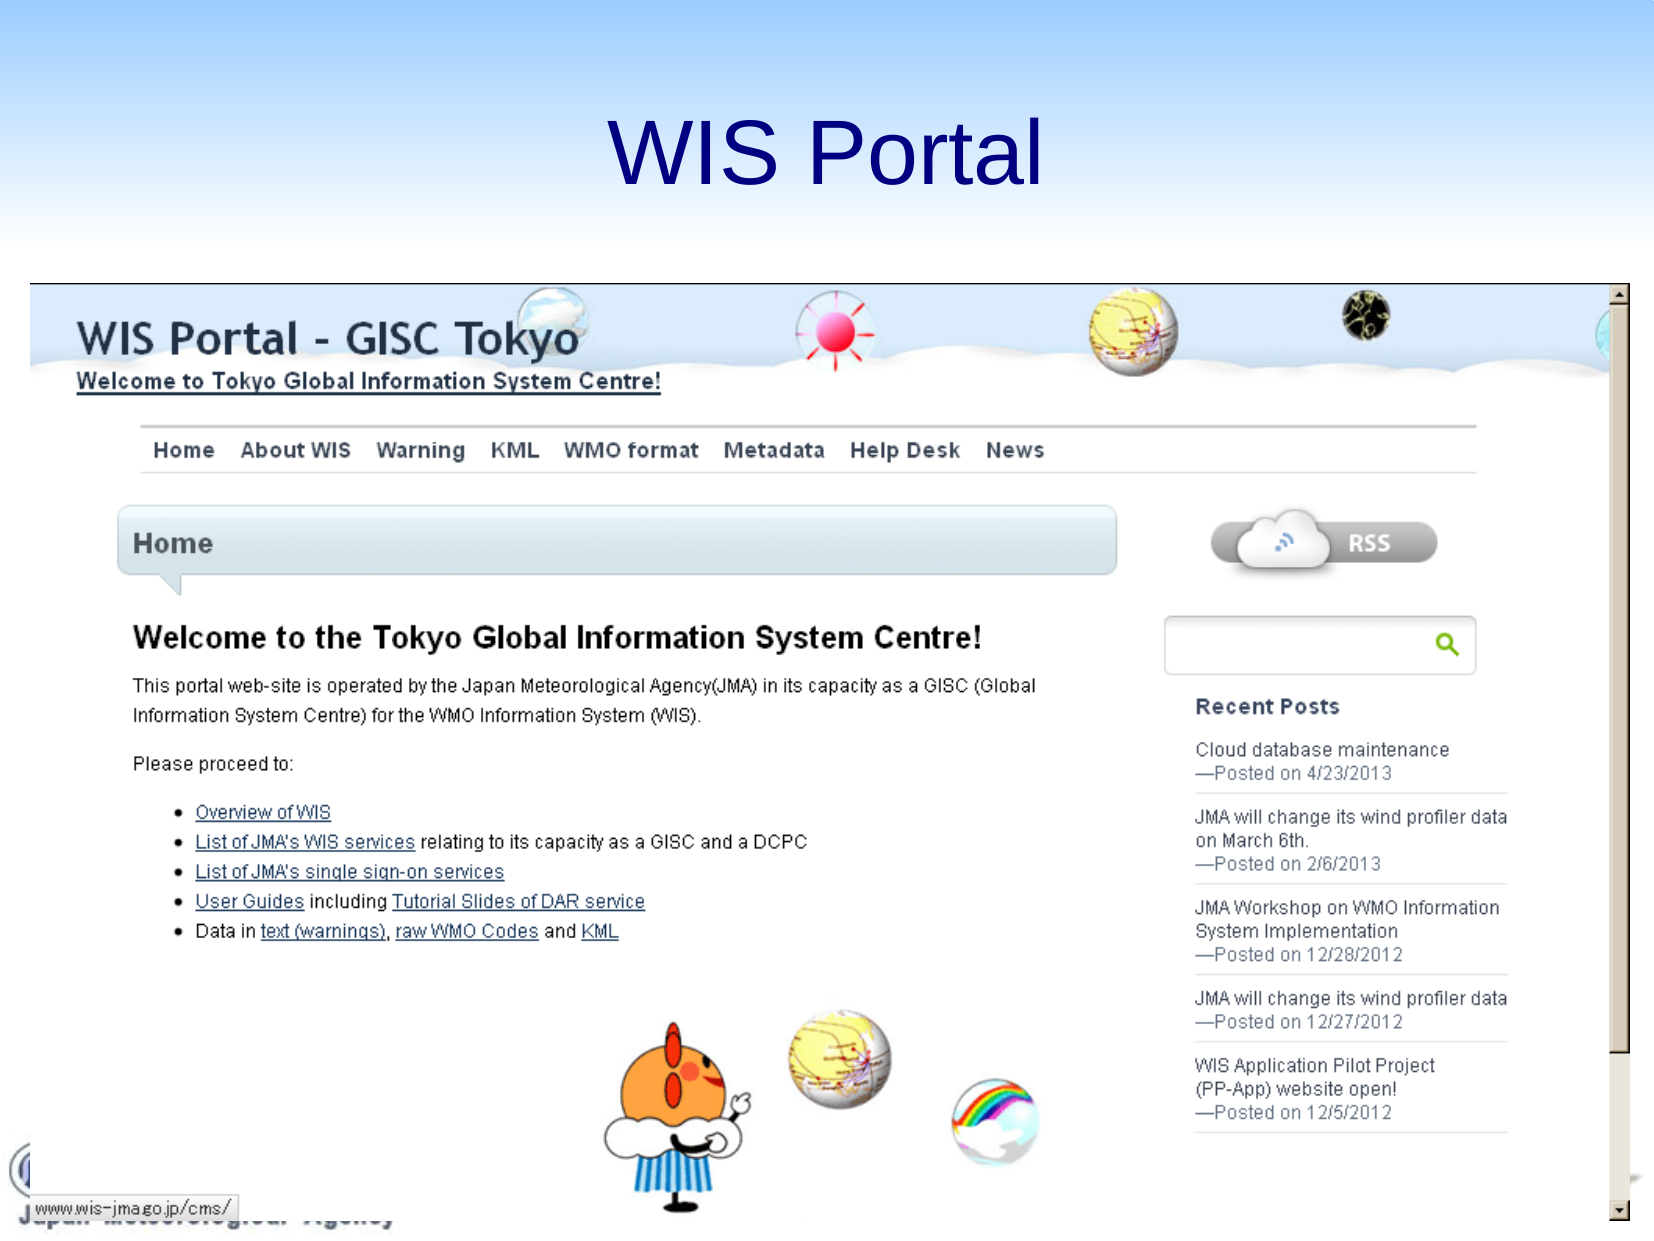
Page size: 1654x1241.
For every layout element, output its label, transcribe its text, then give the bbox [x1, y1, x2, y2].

picture [1, 283, 1654, 1241]
title WIS Portal [82, 49, 1571, 257]
